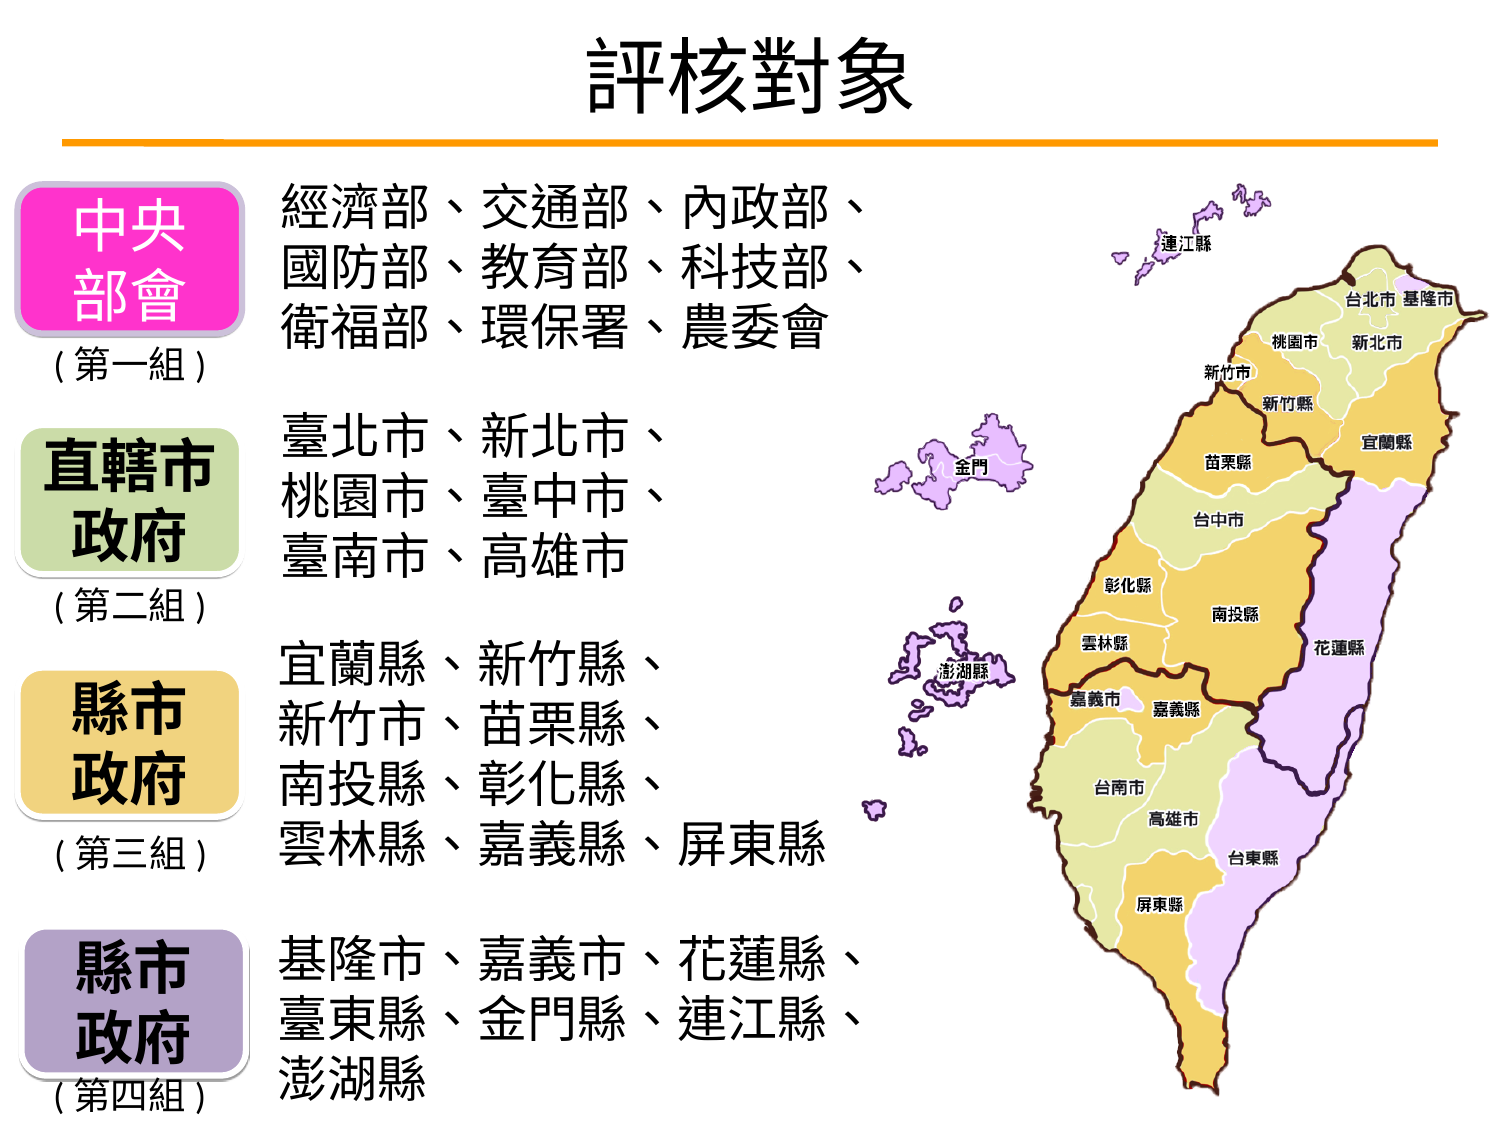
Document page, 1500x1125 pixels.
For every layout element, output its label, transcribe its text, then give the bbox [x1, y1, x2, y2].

text_box 縣市 政府 [141, 1040, 152, 1064]
text_box 基隆市、嘉義市、花蓮縣、臺東縣、金門縣、連江縣、澎湖縣 [262, 920, 913, 1115]
text_box (第一組) [38, 333, 222, 394]
text_box 臺北市、新北市、桃園市、臺中市、臺南市、高雄市 [265, 397, 700, 592]
text_box 縣市 政府 [146, 1022, 156, 1039]
text_box 縣市 政府 [113, 1027, 121, 1041]
text_box 中央 部會 [17, 184, 243, 334]
text_box (第三組) [39, 822, 222, 883]
title 評核對象 [75, 0, 1425, 149]
list 經濟部、交通部、內政部、國防部、教育部、科技部、衛福部、環保署、農委會 [265, 167, 844, 366]
text_box 宜蘭縣、新竹縣、 新竹市、苗栗縣、 南投縣、彰化縣、 雲林縣、嘉義縣、屏東縣 [262, 625, 892, 880]
text_box 縣市 政府 [17, 667, 243, 817]
text_box 縣市 政府 [107, 1056, 126, 1064]
text_box (第二組) [38, 574, 222, 635]
text_box (第四組) [38, 1064, 221, 1125]
text_box 直轄市政府 [17, 425, 243, 574]
text_box 縣市 政府 [21, 926, 246, 1076]
picture [844, 139, 1495, 1111]
